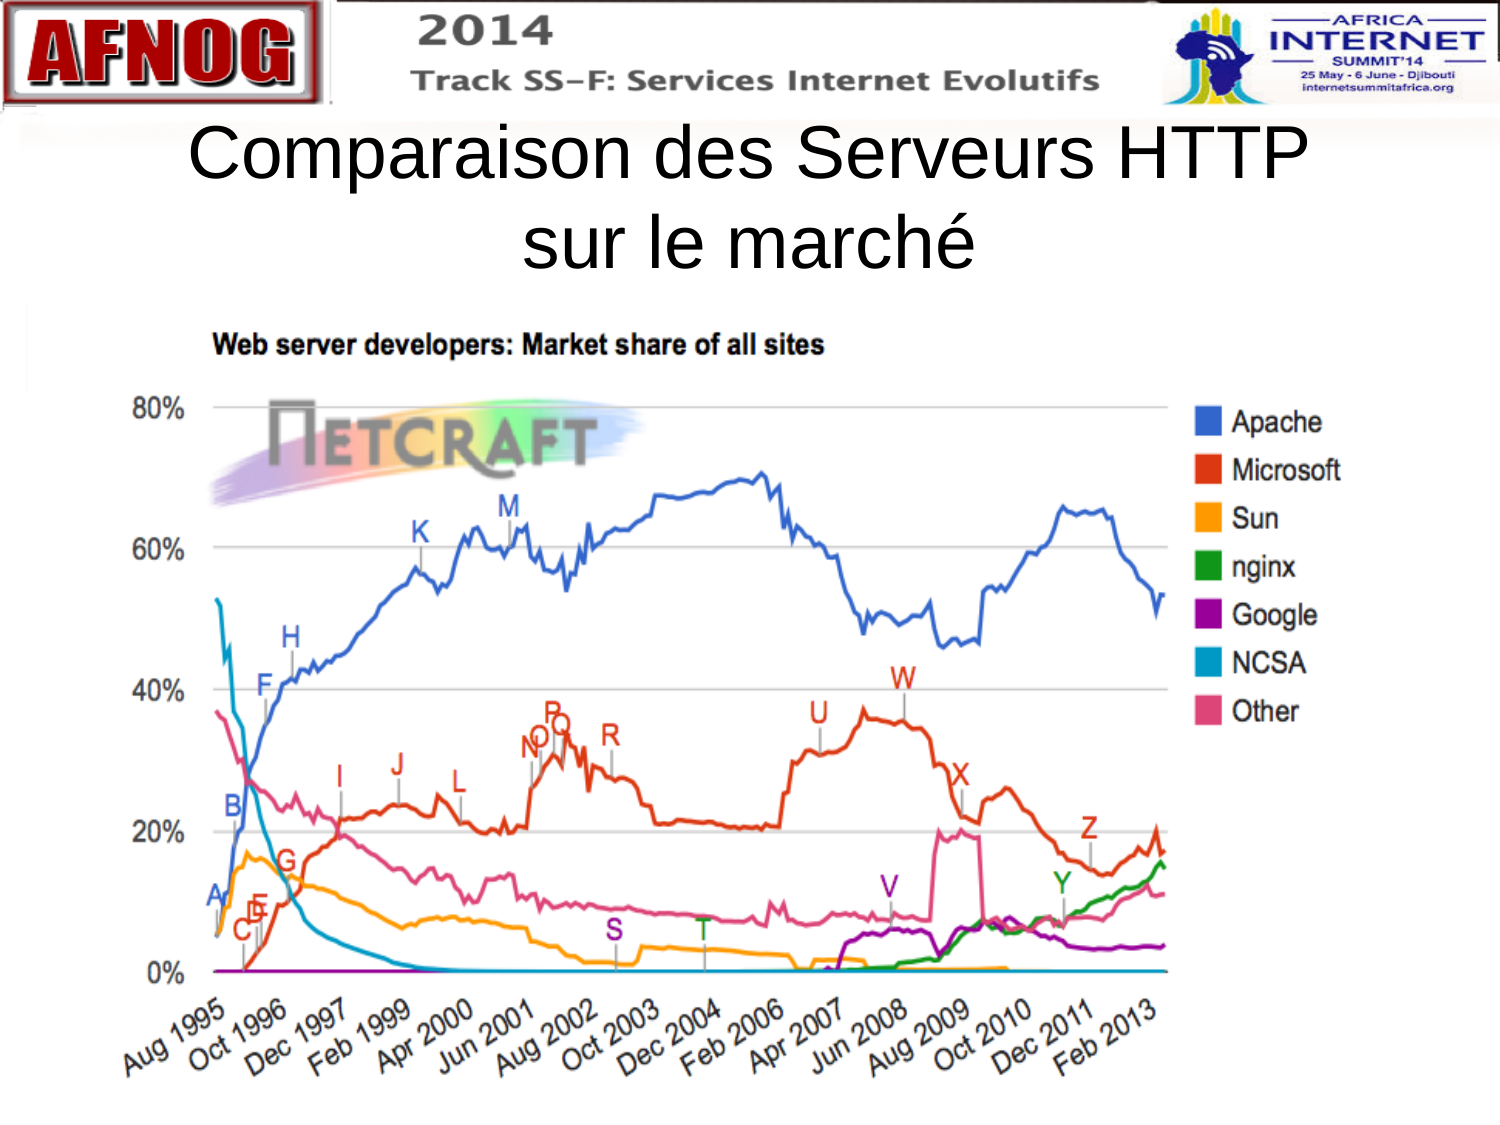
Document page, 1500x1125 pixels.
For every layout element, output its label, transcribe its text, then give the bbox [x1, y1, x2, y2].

title Comparaison des Serveurs HTTP sur le marché [112, 99, 1388, 288]
picture [0, 0, 1500, 1125]
